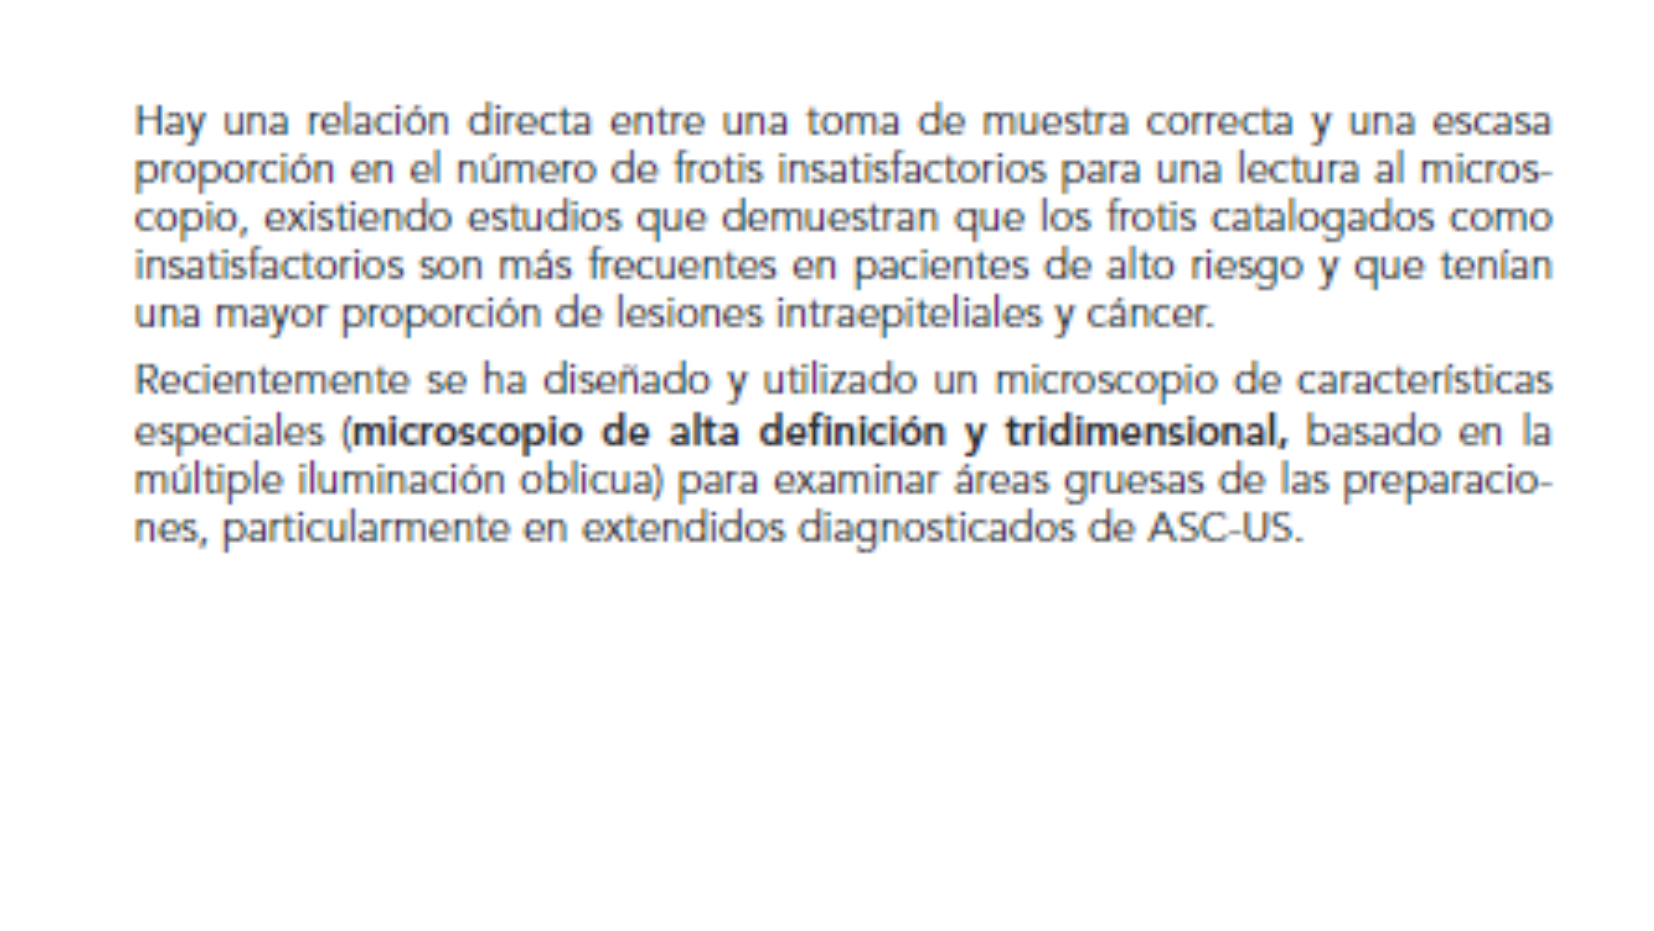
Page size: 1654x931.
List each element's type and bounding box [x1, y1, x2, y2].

picture [29, 88, 1595, 591]
